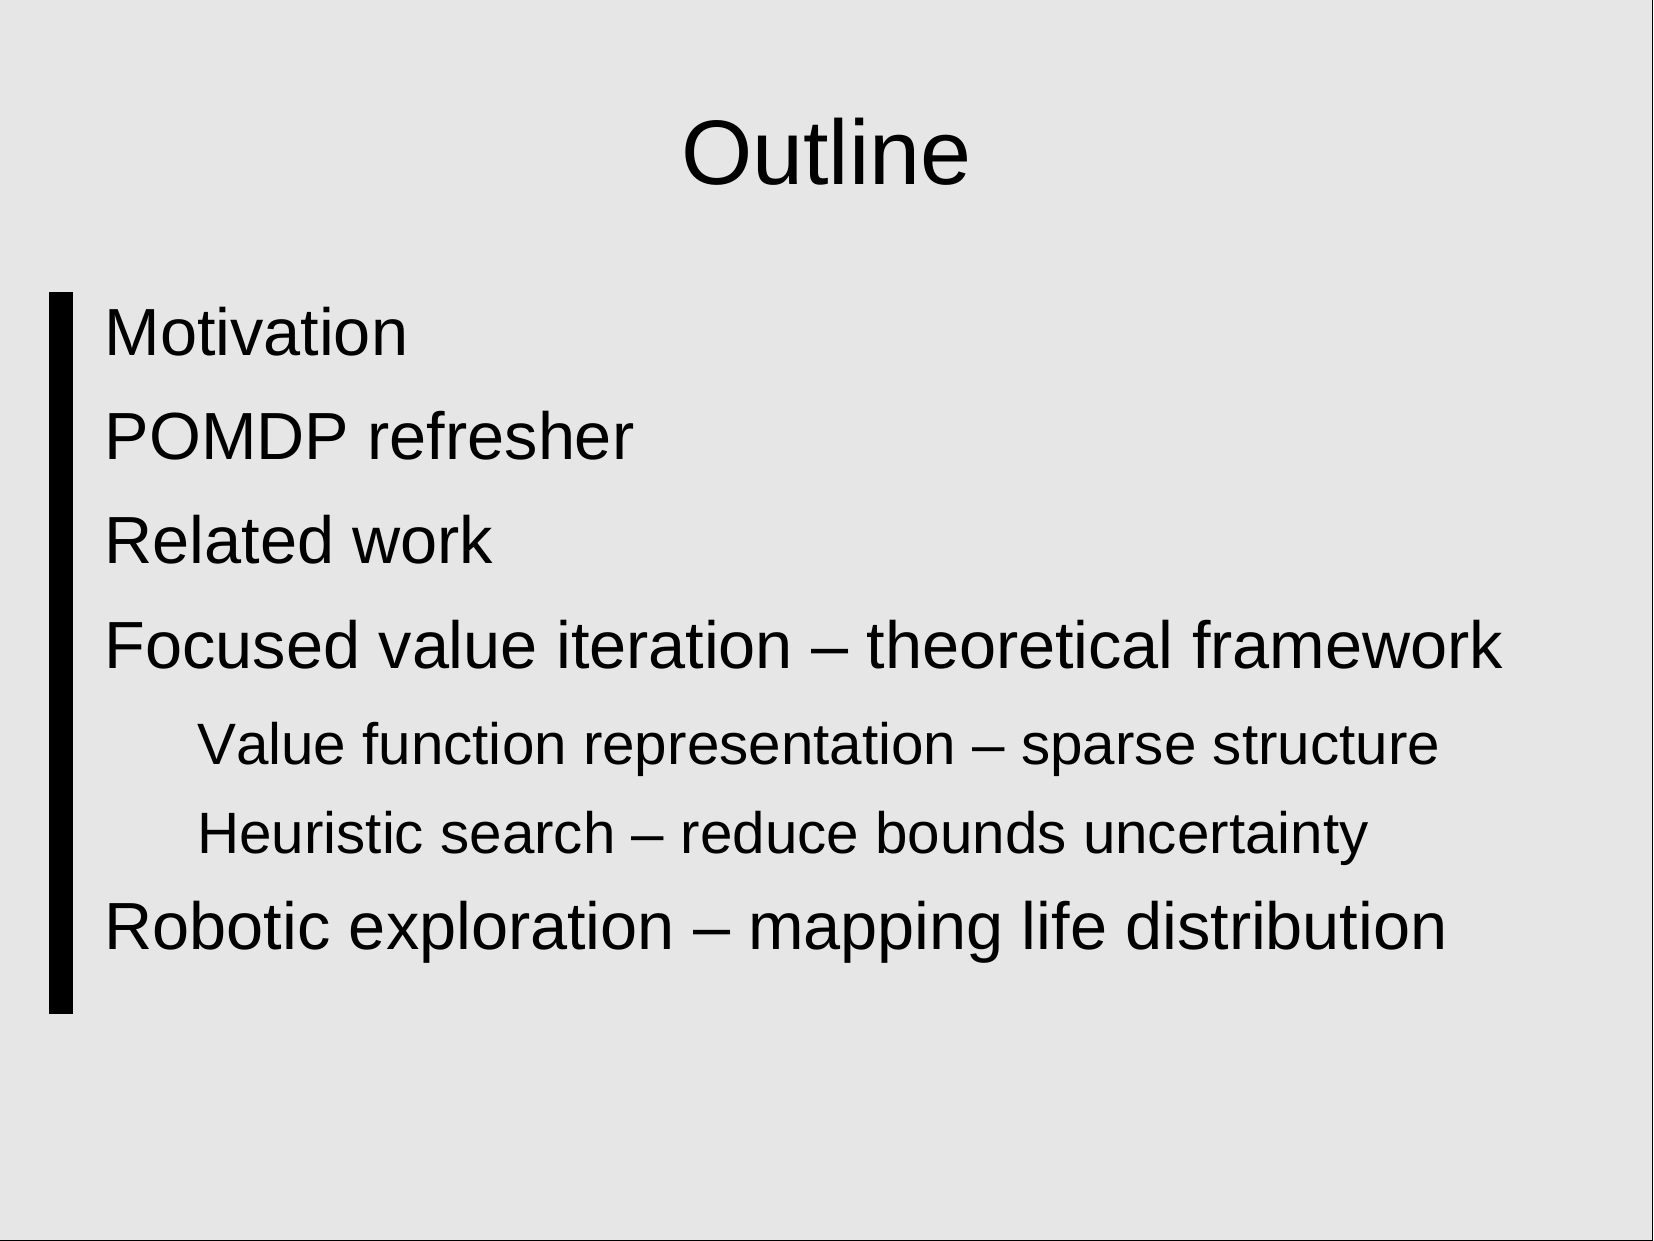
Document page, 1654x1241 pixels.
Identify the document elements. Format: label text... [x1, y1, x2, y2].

text_box [0, 0, 1653, 1241]
list Motivation POMDP refresher Related work Focused value iteration – theoretical framework Value function representation – sparse structure Heuristic search – reduce bounds uncertainty Robotic exploration – mapping life distribution [82, 290, 1571, 1104]
title Outline [82, 49, 1571, 257]
